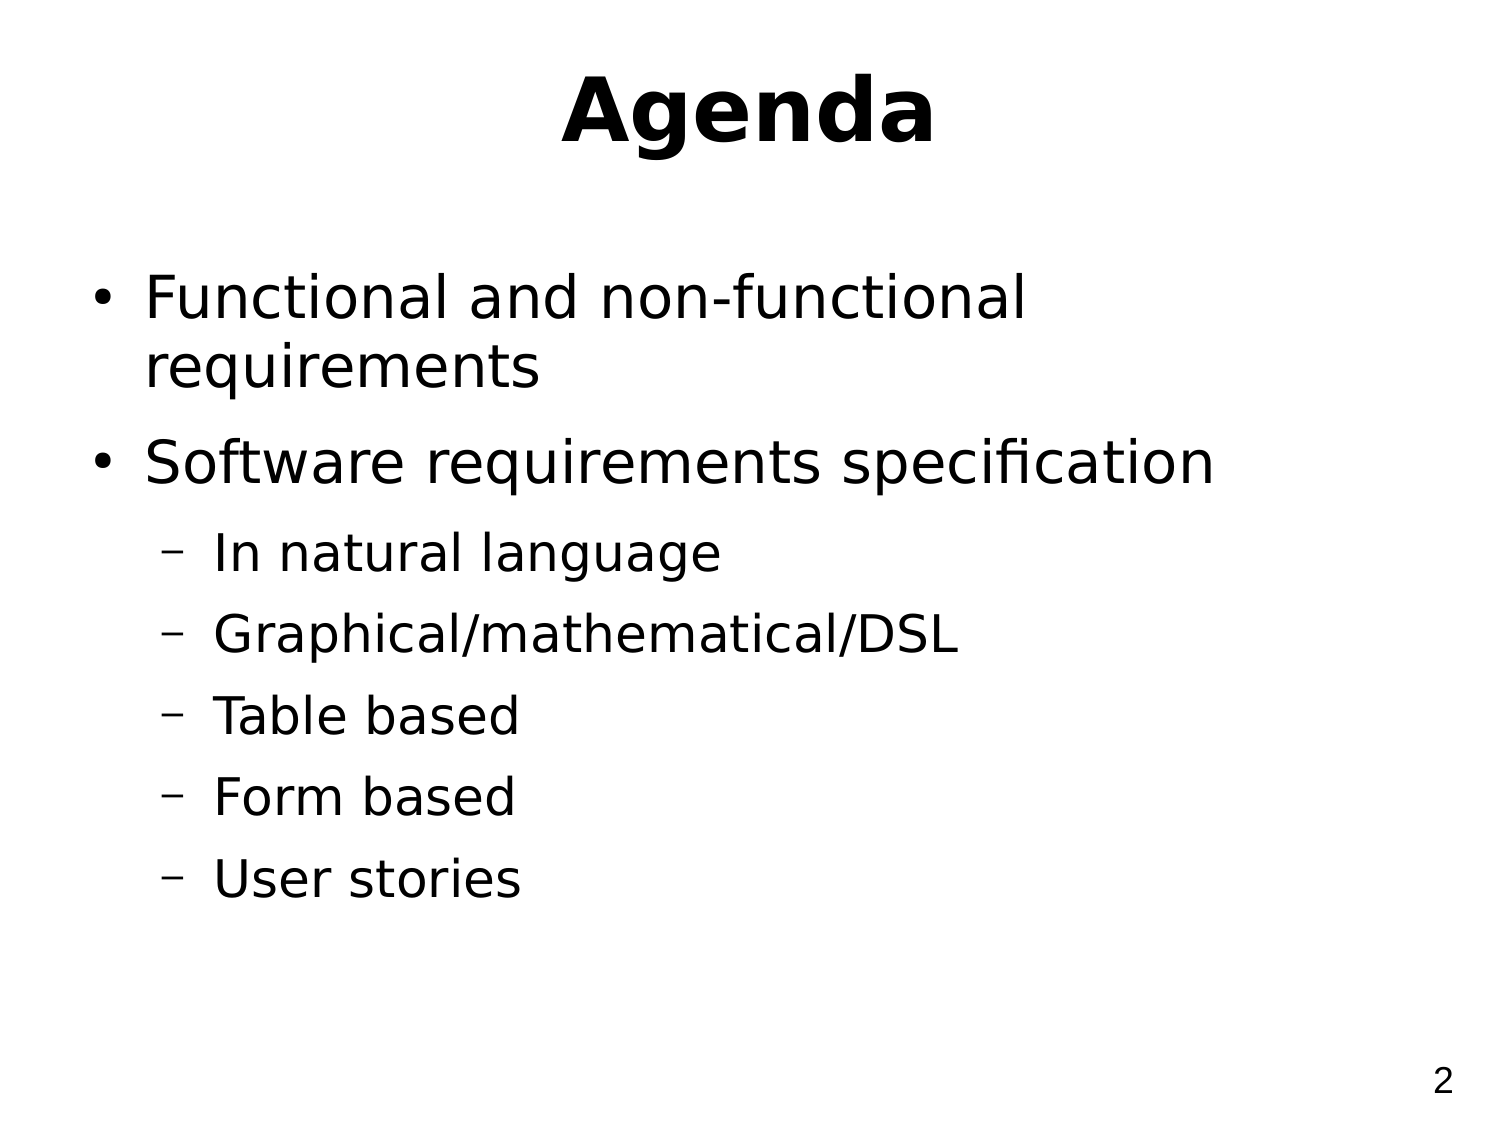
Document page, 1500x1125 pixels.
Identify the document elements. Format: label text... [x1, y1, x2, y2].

title Agenda [75, 44, 1425, 177]
list Functional and non-functional requirements Software requirements specification In natural language Graphical/mathematical/DSL Table based Form based User stories [75, 263, 1425, 916]
